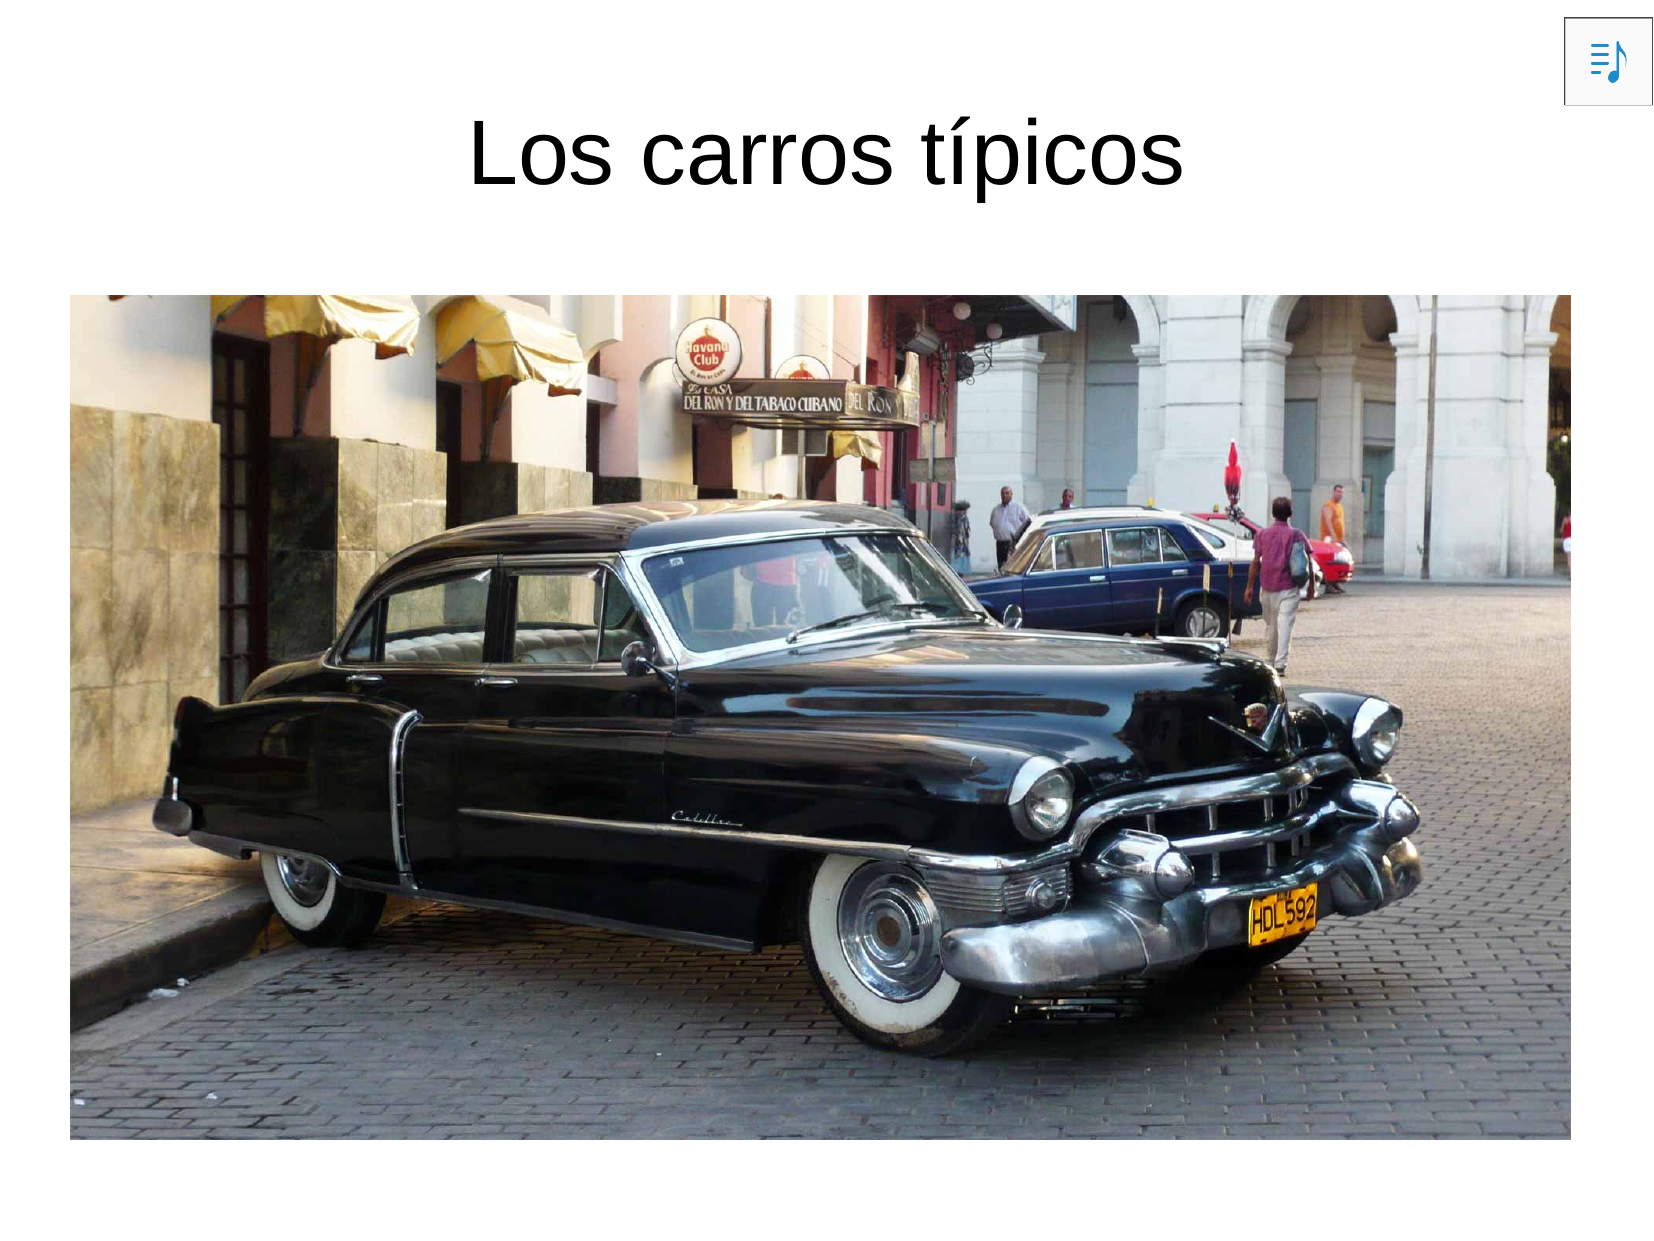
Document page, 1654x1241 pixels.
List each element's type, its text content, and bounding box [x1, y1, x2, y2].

title Los carros típicos [82, 49, 1571, 257]
text_box [1563, 16, 1654, 107]
picture [0, 0, 1654, 1241]
